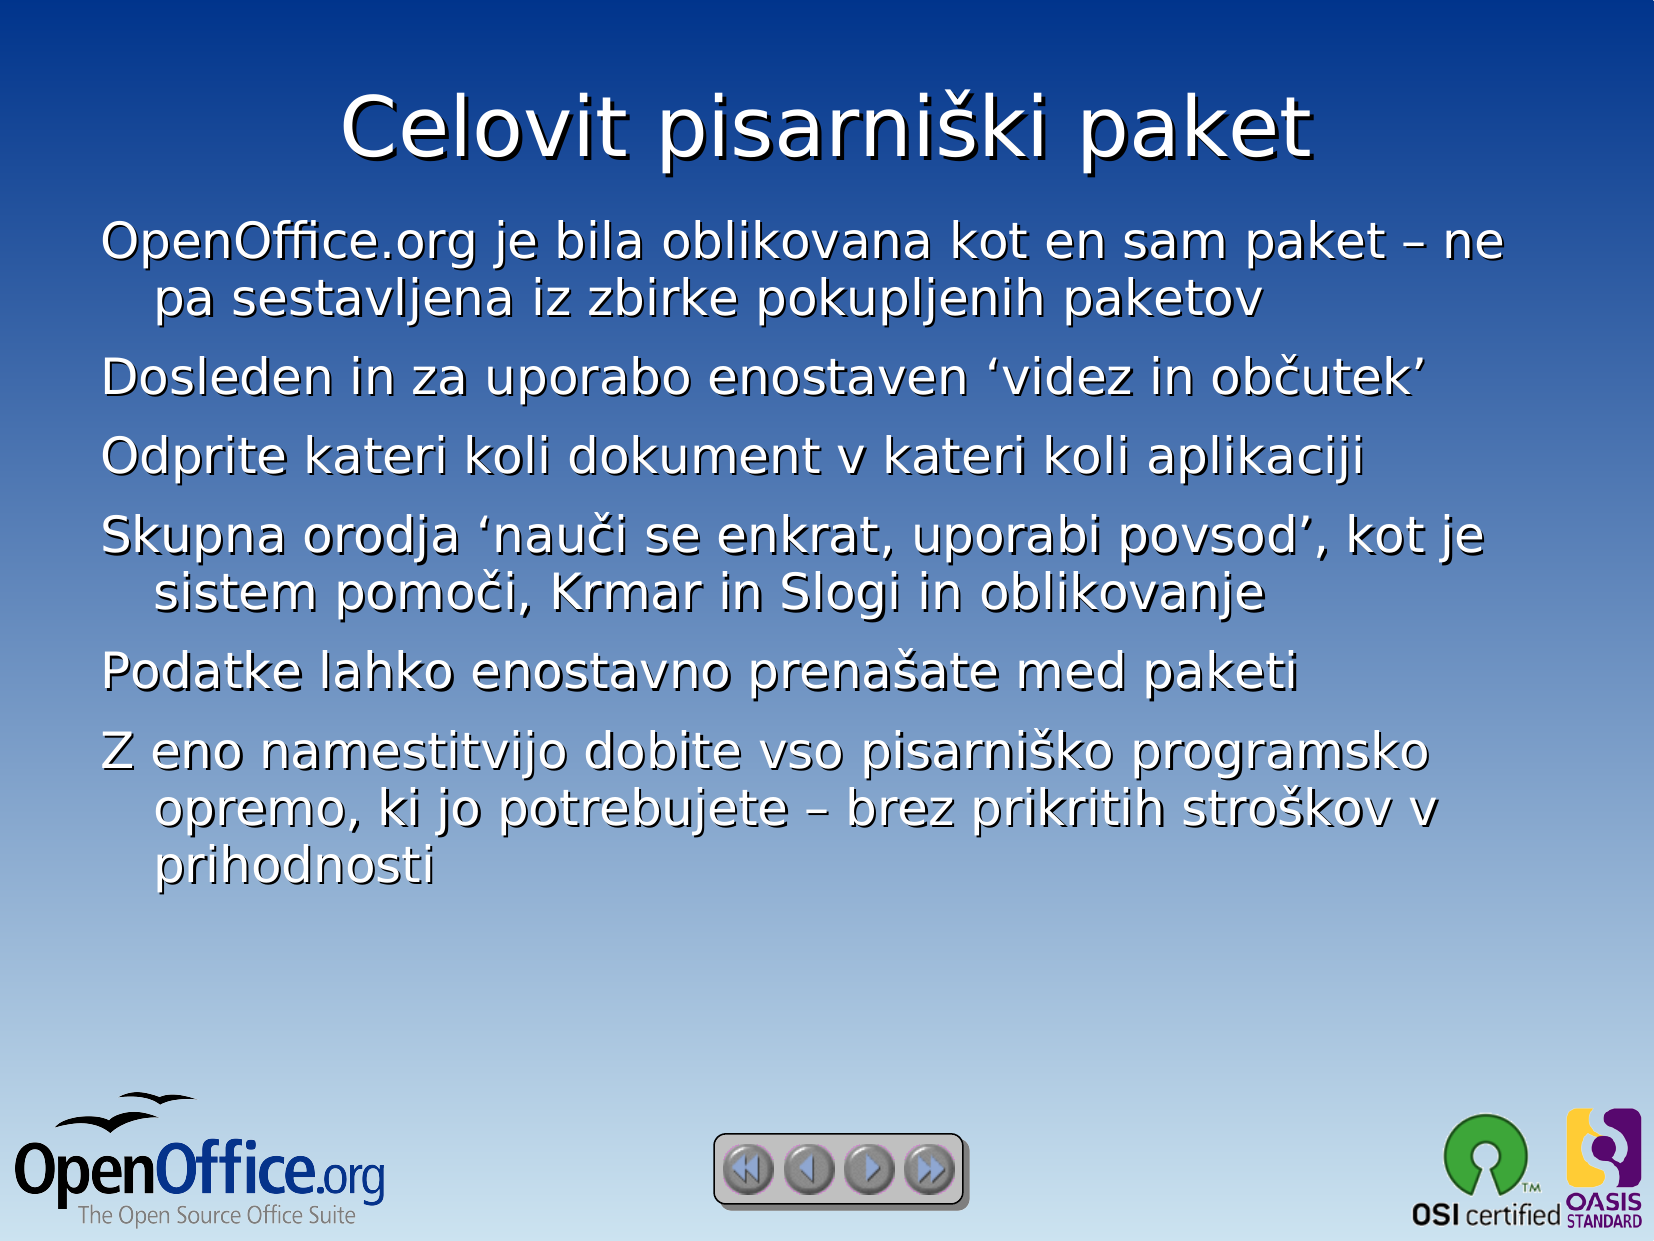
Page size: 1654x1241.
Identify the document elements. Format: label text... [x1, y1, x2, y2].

picture [1405, 1102, 1654, 1238]
picture [844, 1144, 895, 1195]
picture [904, 1144, 955, 1195]
picture [784, 1144, 835, 1195]
picture [15, 1092, 384, 1229]
picture [723, 1144, 774, 1195]
title Celovit pisarniški paket [82, 49, 1571, 208]
text_box [714, 1133, 963, 1204]
list OpenOffice.org je bila oblikovana kot en sam paket – ne pa sestavljena iz zbirke pokupljenih paketov Dosleden in za uporabo enostaven ‘videz in občutek’ Odprite kateri koli dokument v kateri koli aplikaciji Skupna orodja ‘nauči se enkrat, uporabi povsod’, kot je sistem pomoči, Krmar in Slogi in oblikovanje Podatke lahko enostavno prenašate med paketi Z eno namestitvijo dobite vso pisarniško programsko opremo, ki jo potrebujete – brez prikritih stroškov v prihodnosti [82, 212, 1571, 1070]
